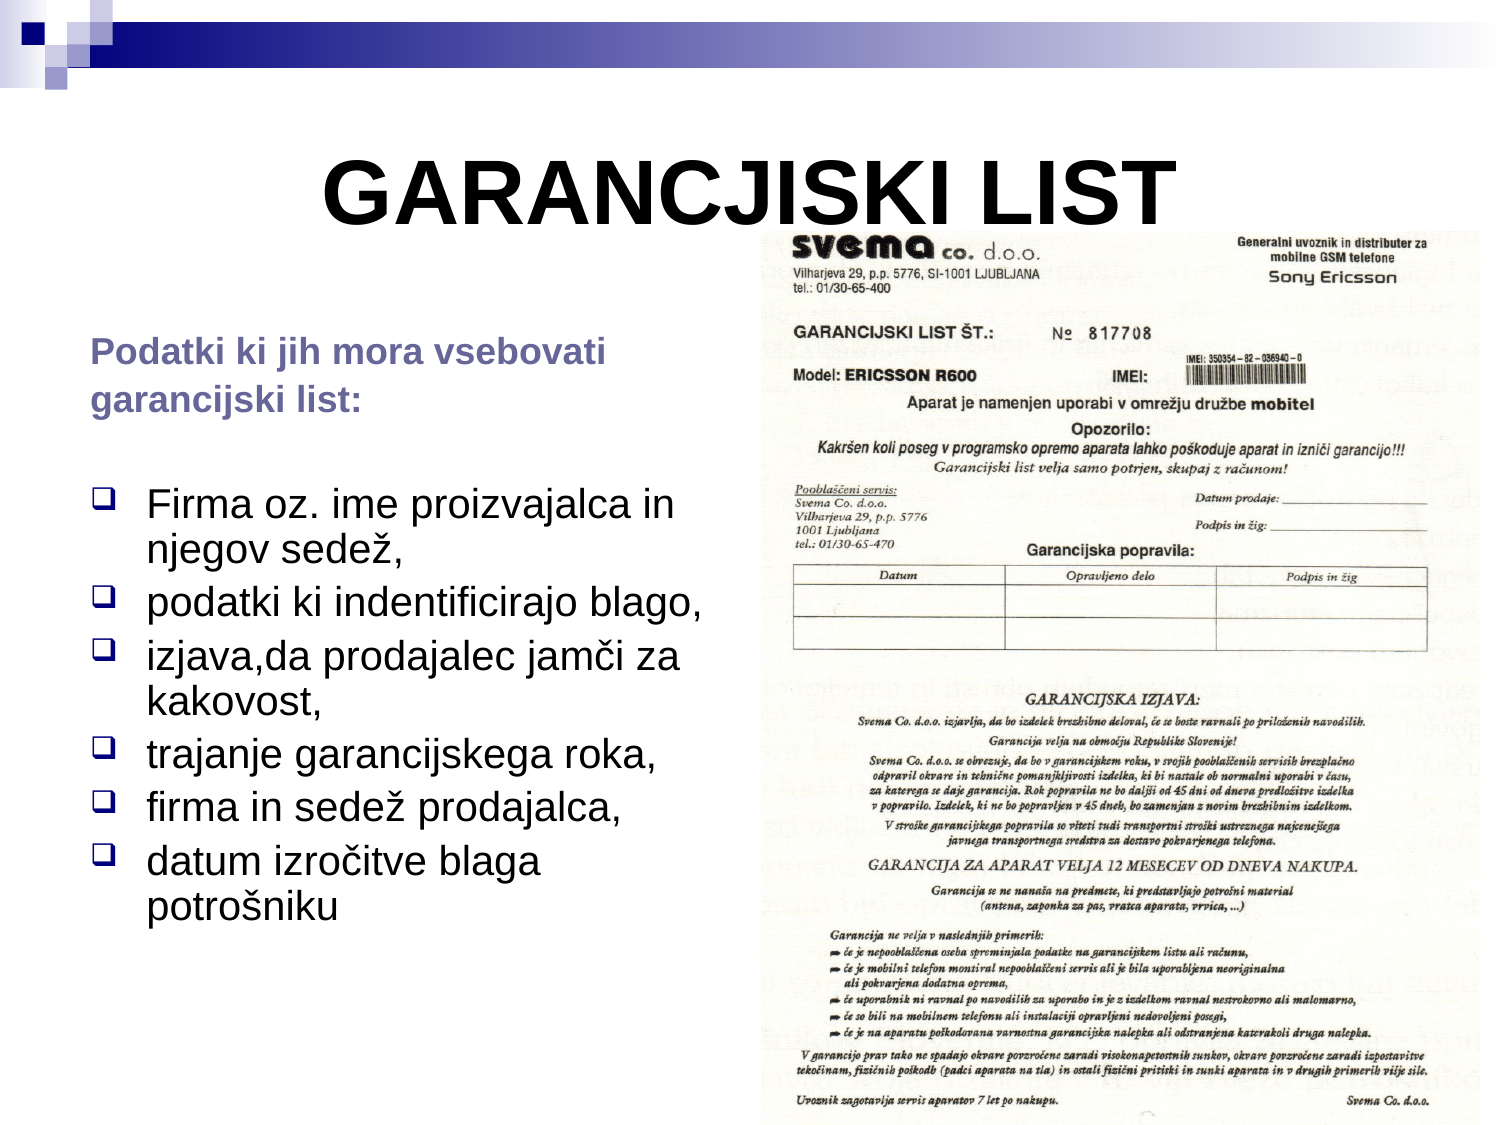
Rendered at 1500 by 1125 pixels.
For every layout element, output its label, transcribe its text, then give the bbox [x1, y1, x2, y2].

title GARANCJISKI LIST [75, 75, 1425, 300]
list Podatki ki jih mora vsebovati garancijski list: Firma oz. ime proizvajalca in njegov sedež, podatki ki indentificirajo blago, izjava,da prodajalec jamči za kakovost, trajanje garancijskega roka, firma in sedež prodajalca, datum izročitve blaga potrošniku [75, 324, 738, 963]
picture [761, 231, 1480, 1125]
